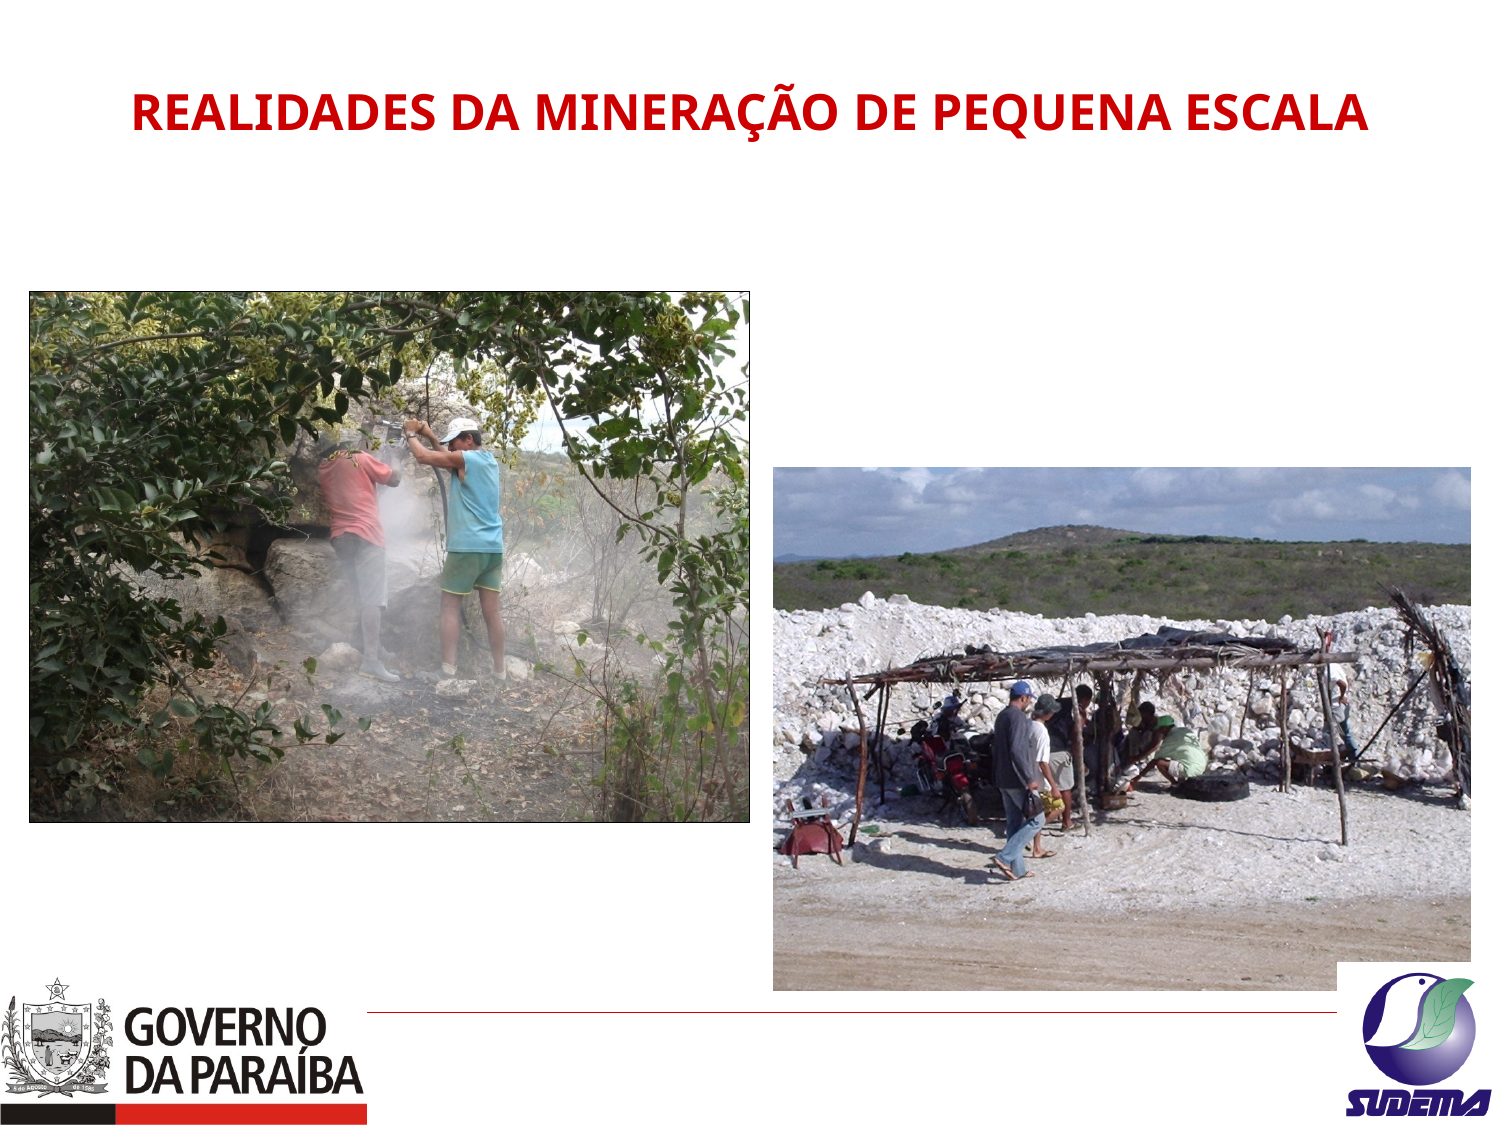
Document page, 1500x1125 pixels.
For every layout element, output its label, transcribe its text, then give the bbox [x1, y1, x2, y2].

picture [29, 291, 750, 823]
title REALIDADES DA MINERAÇÃO DE PEQUENA ESCALA [0, 54, 1500, 167]
picture [0, 977, 367, 1125]
picture [773, 467, 1500, 1125]
